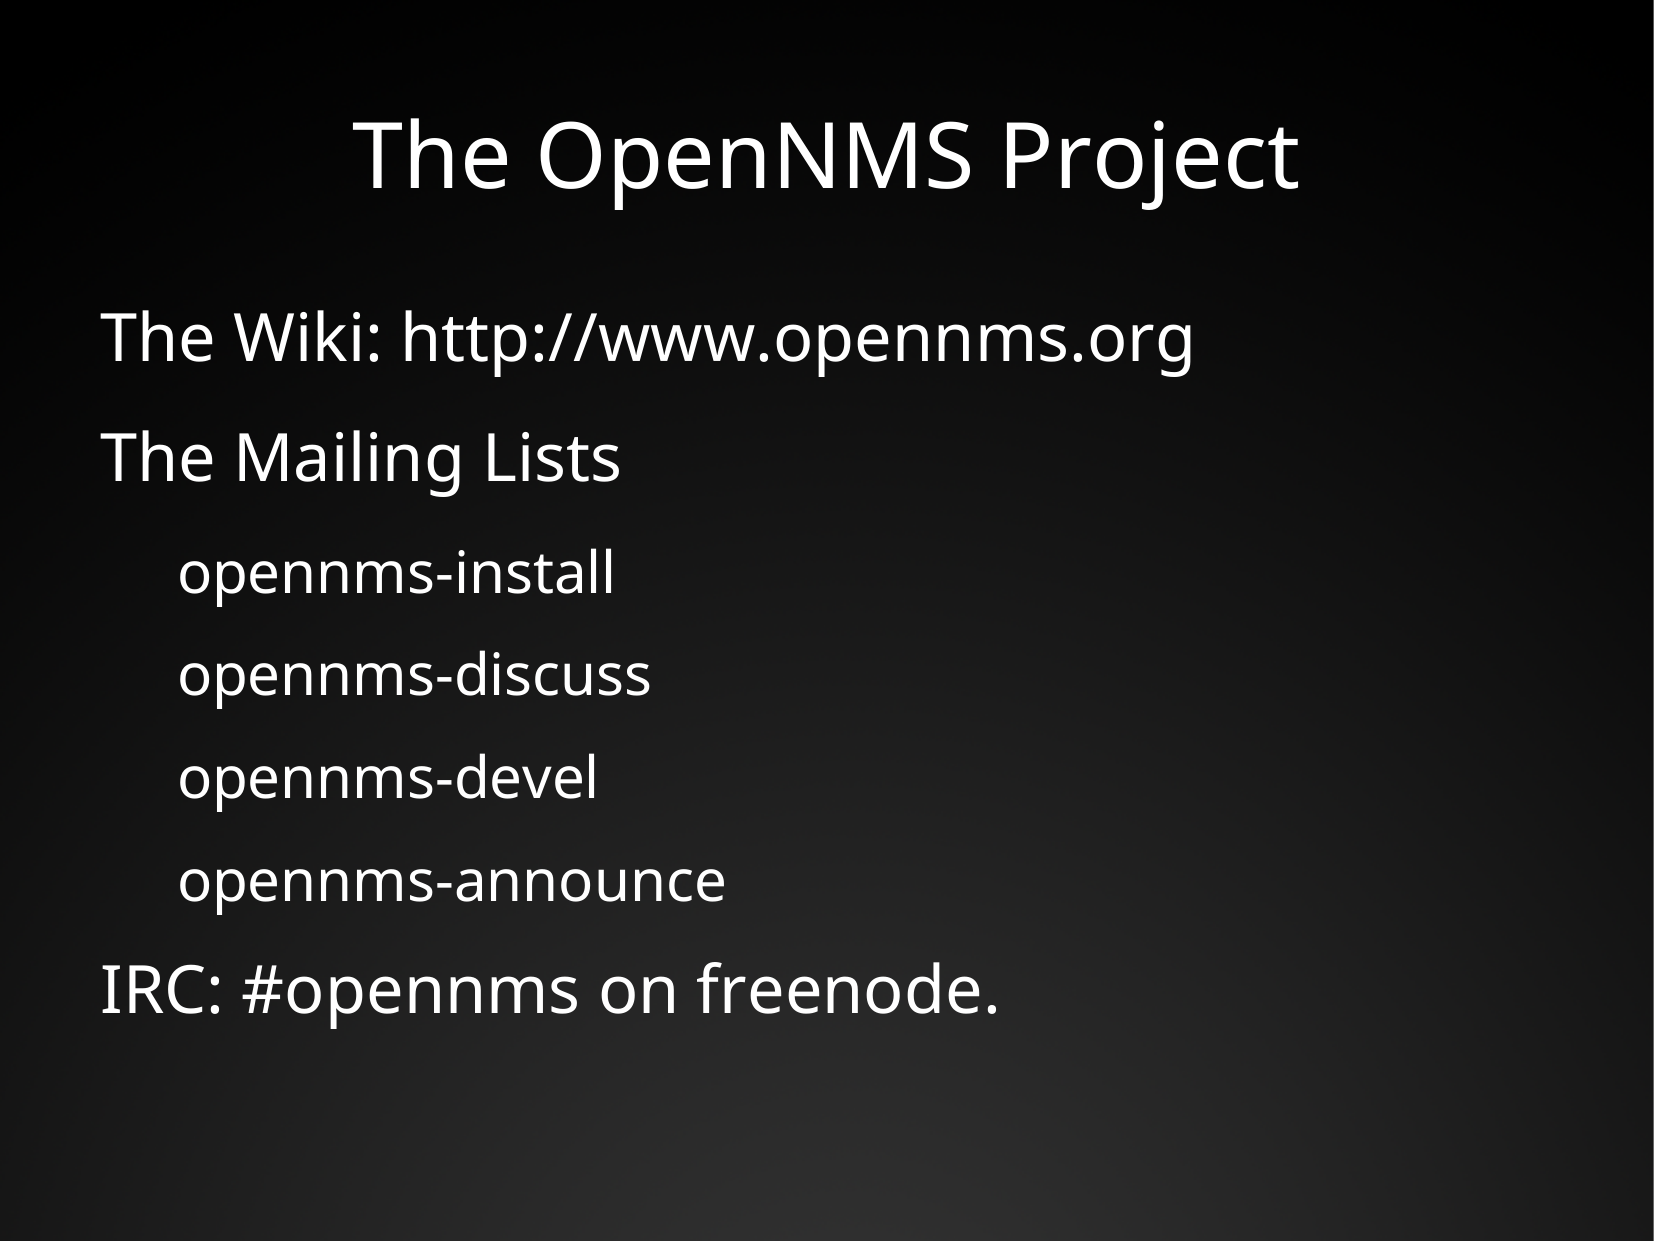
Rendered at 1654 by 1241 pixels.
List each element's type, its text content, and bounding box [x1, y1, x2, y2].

title The OpenNMS Project [82, 49, 1571, 257]
picture [0, 0, 1654, 1241]
list The Wiki: http://www.opennms.org The Mailing Lists opennms-install opennms-discuss opennms-devel opennms-announce IRC: #opennms on freenode. [82, 290, 1571, 1109]
